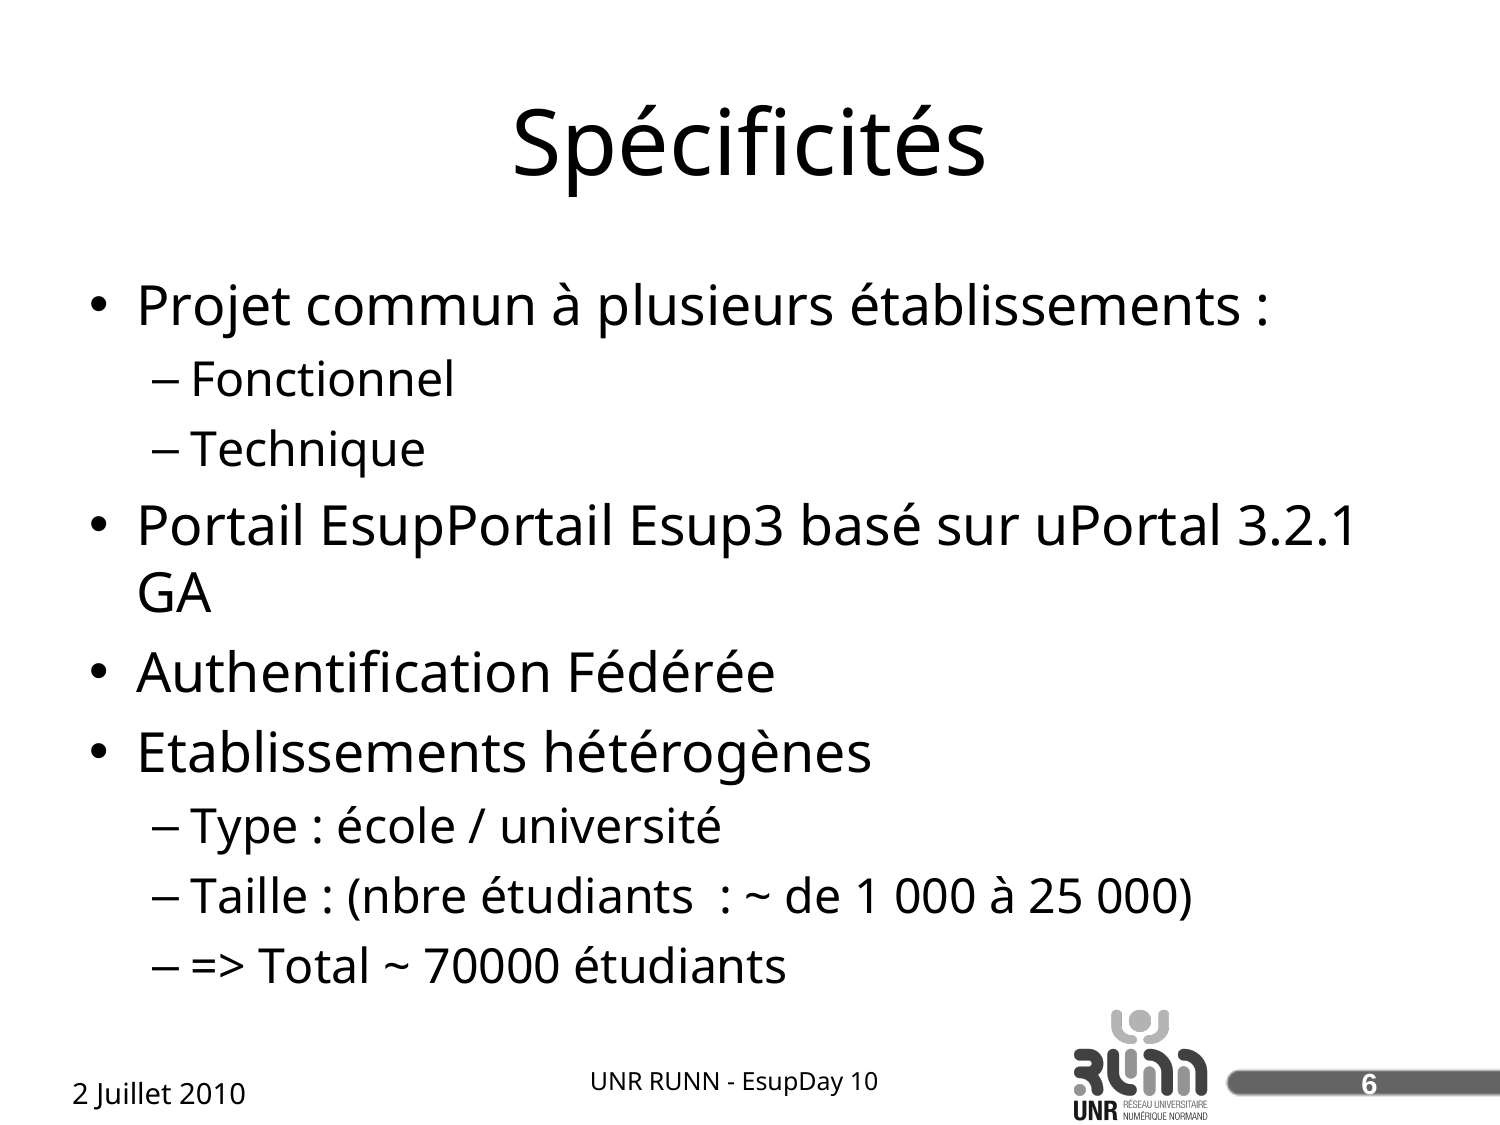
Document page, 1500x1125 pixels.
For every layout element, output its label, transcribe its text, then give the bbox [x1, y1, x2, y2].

picture [1220, 1065, 1500, 1103]
title Spécificités [75, 13, 1426, 262]
list Projet commun à plusieurs établissements : Fonctionnel Technique Portail EsupPortail Esup3 basé sur uPortal 3.2.1 GA Authentification Fédérée Etablissements hétérogènes Type : école / université Taille : (nbre étudiants : ~ de 1 000 à 25 000) => Total ~ 70000 étudiants [75, 262, 1426, 1006]
picture [1068, 1006, 1213, 1125]
